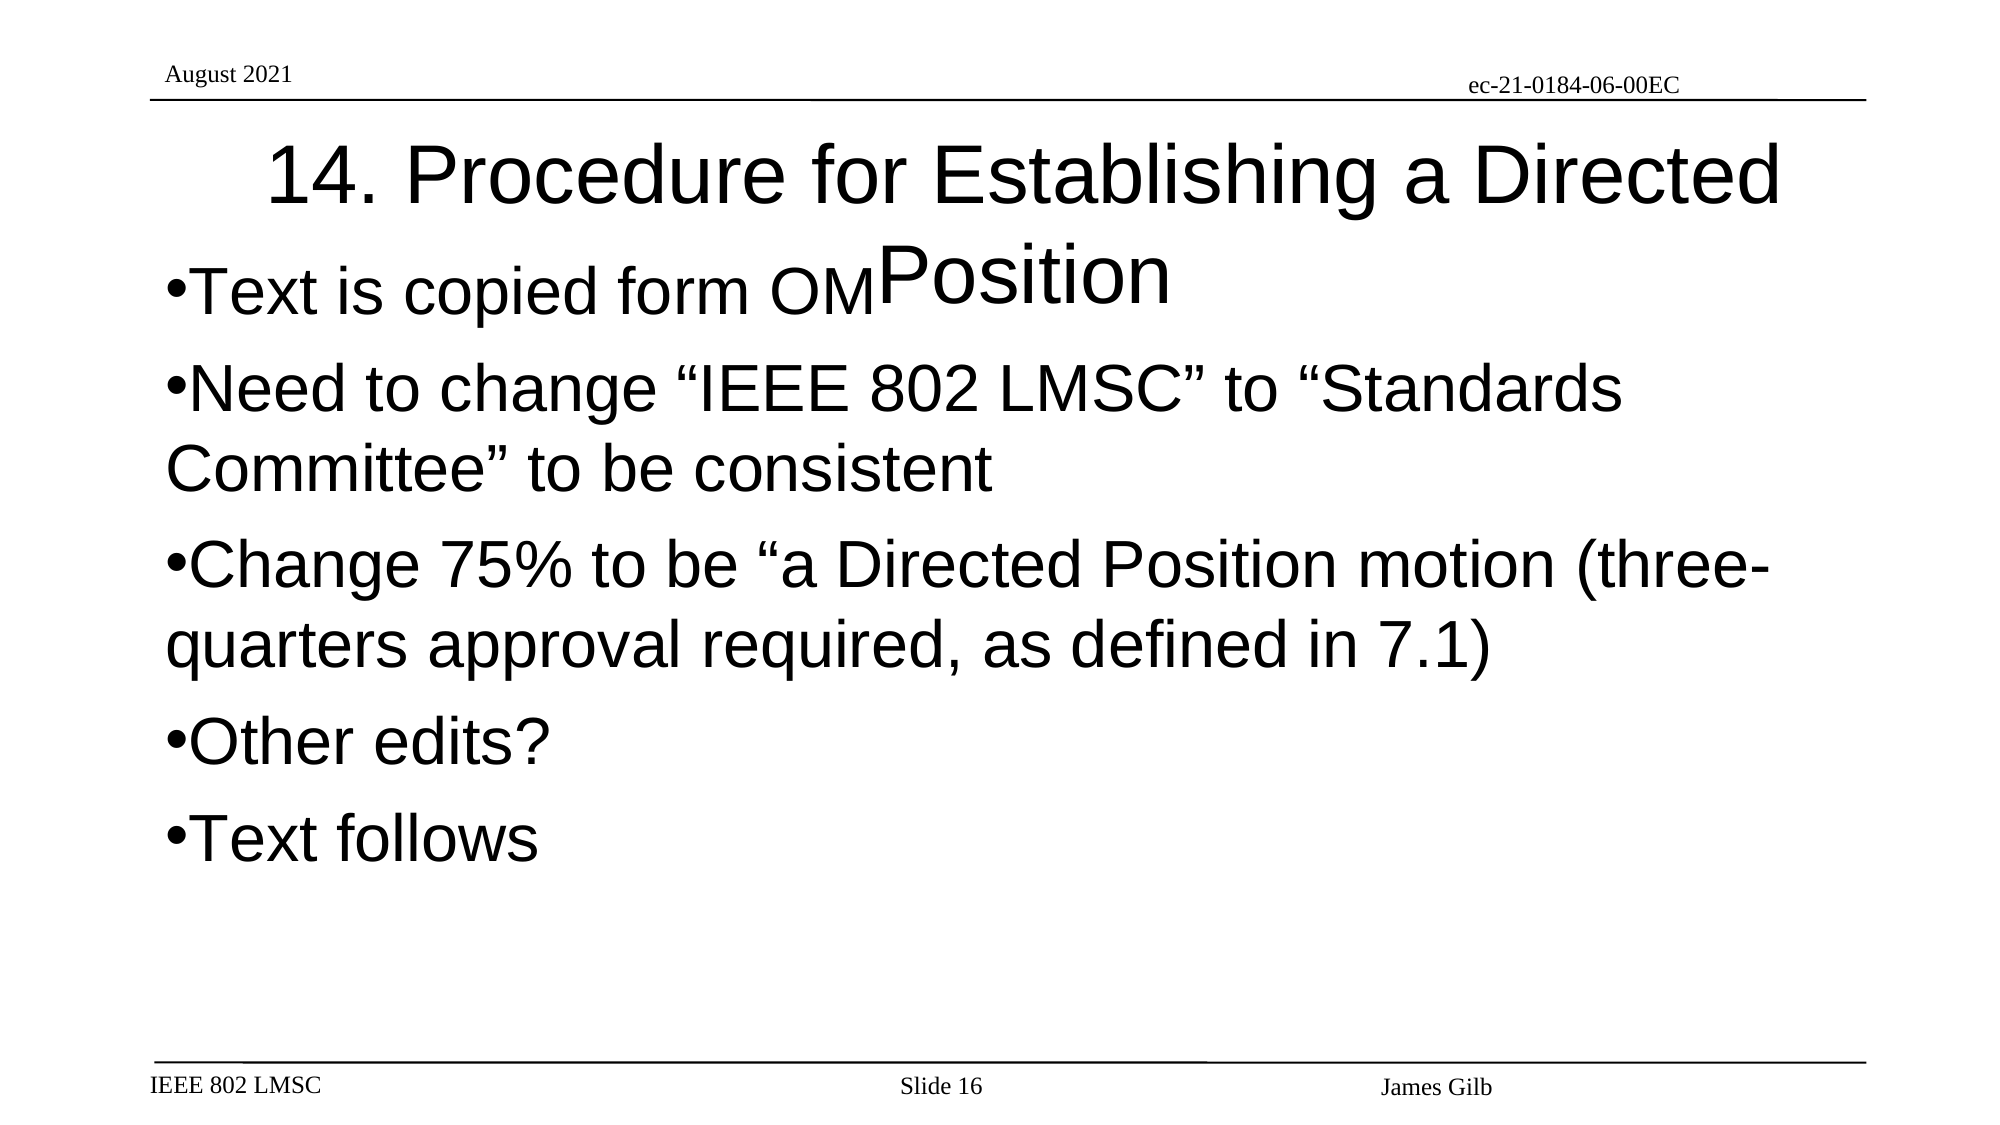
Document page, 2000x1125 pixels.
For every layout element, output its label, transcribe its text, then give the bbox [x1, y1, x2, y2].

list Text is copied form OM Need to change “IEEE 802 LMSC” to “Standards Committee” to be consistent Change 75% to be “a Directed Position motion (three-quarters approval required, as defined in 7.1) Other edits? Text follows [149, 239, 1900, 1051]
title 14. Procedure for Establishing a Directed Position [149, 112, 1900, 238]
text_box Slide [799, 1069, 1083, 1108]
